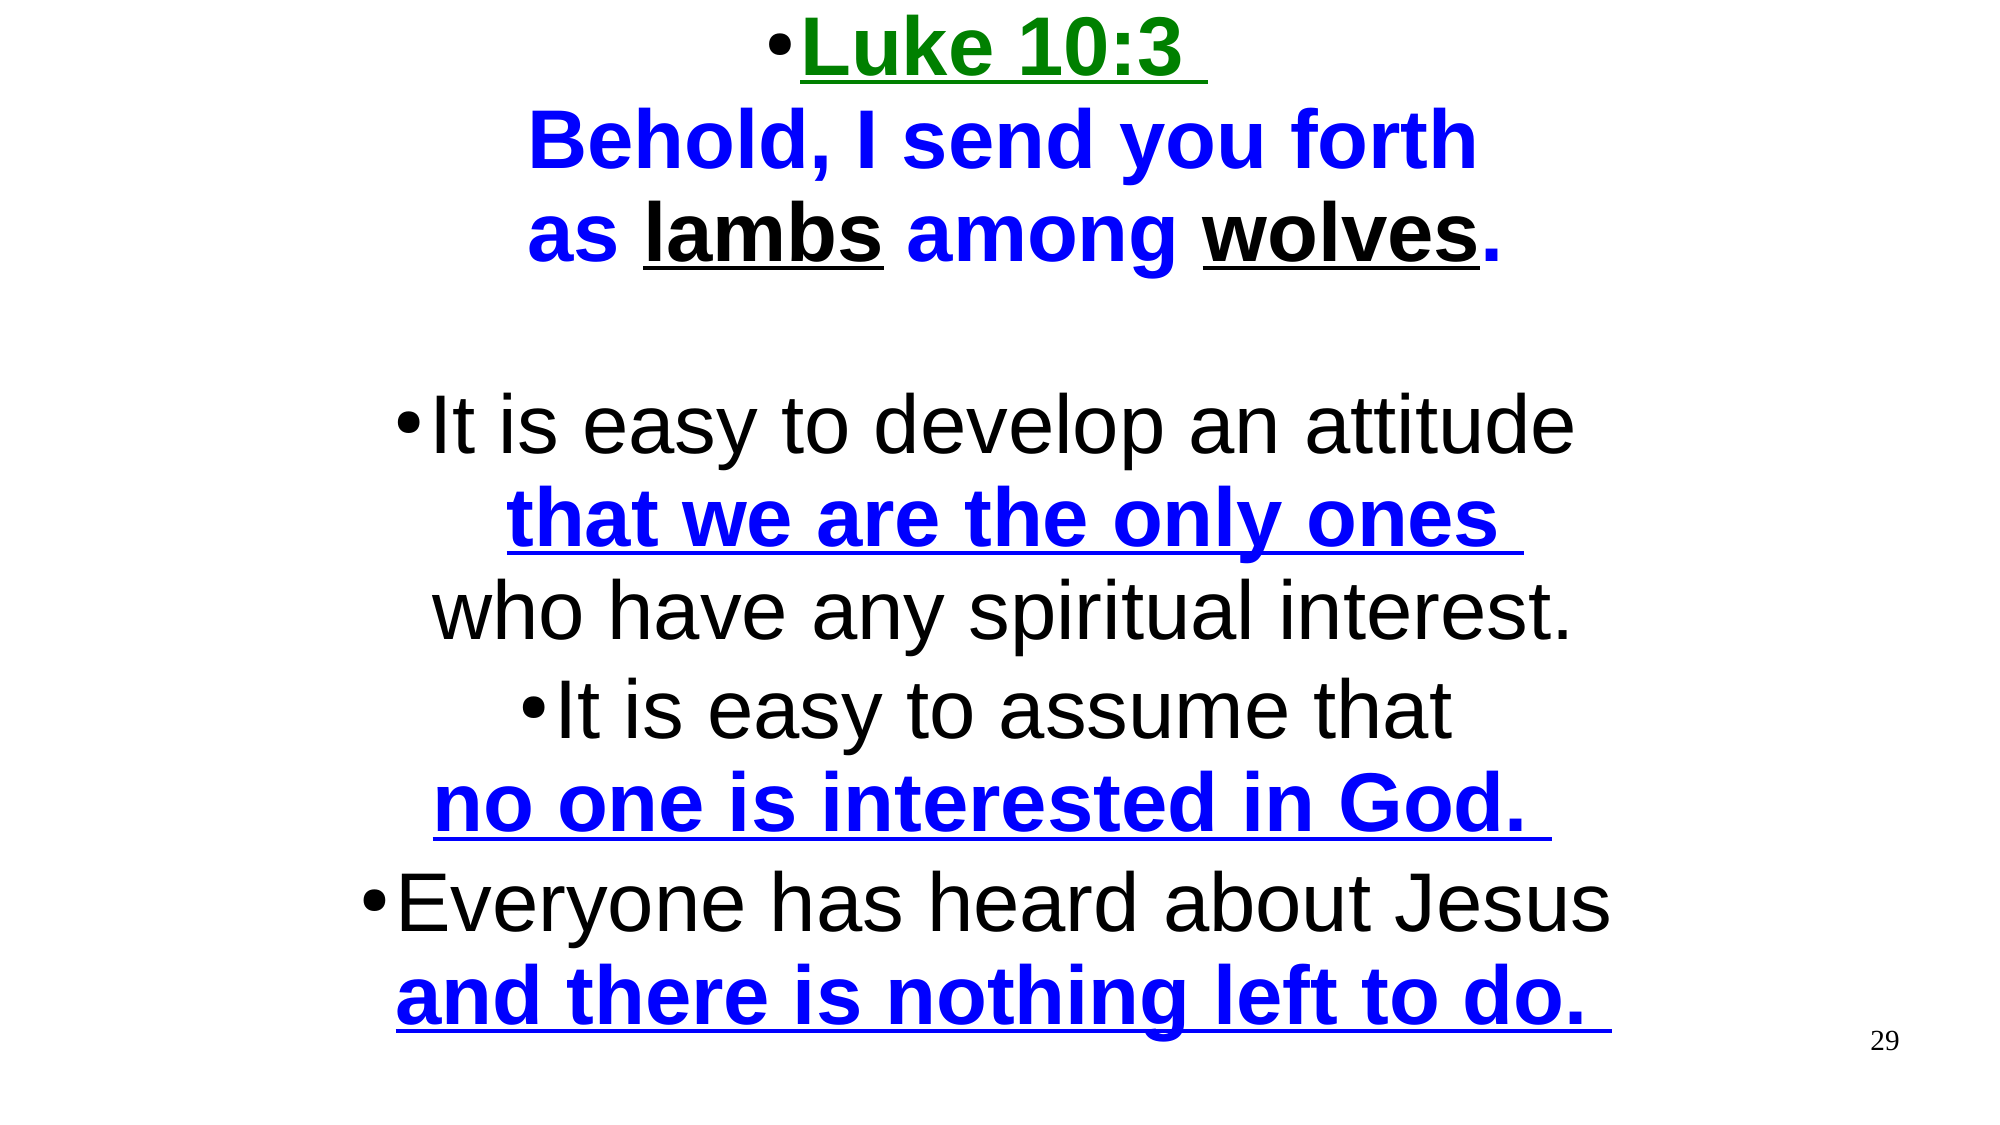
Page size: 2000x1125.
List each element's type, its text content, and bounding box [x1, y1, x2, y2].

list Luke 10:3 Behold, I send you forth as lambs among wolves. It is easy to develop an attitude that we are the only ones who have any spiritual interest. It is easy to assume that no one is interested in God. Everyone has heard about Jesus and there is nothing left to do. [0, 0, 1996, 1123]
